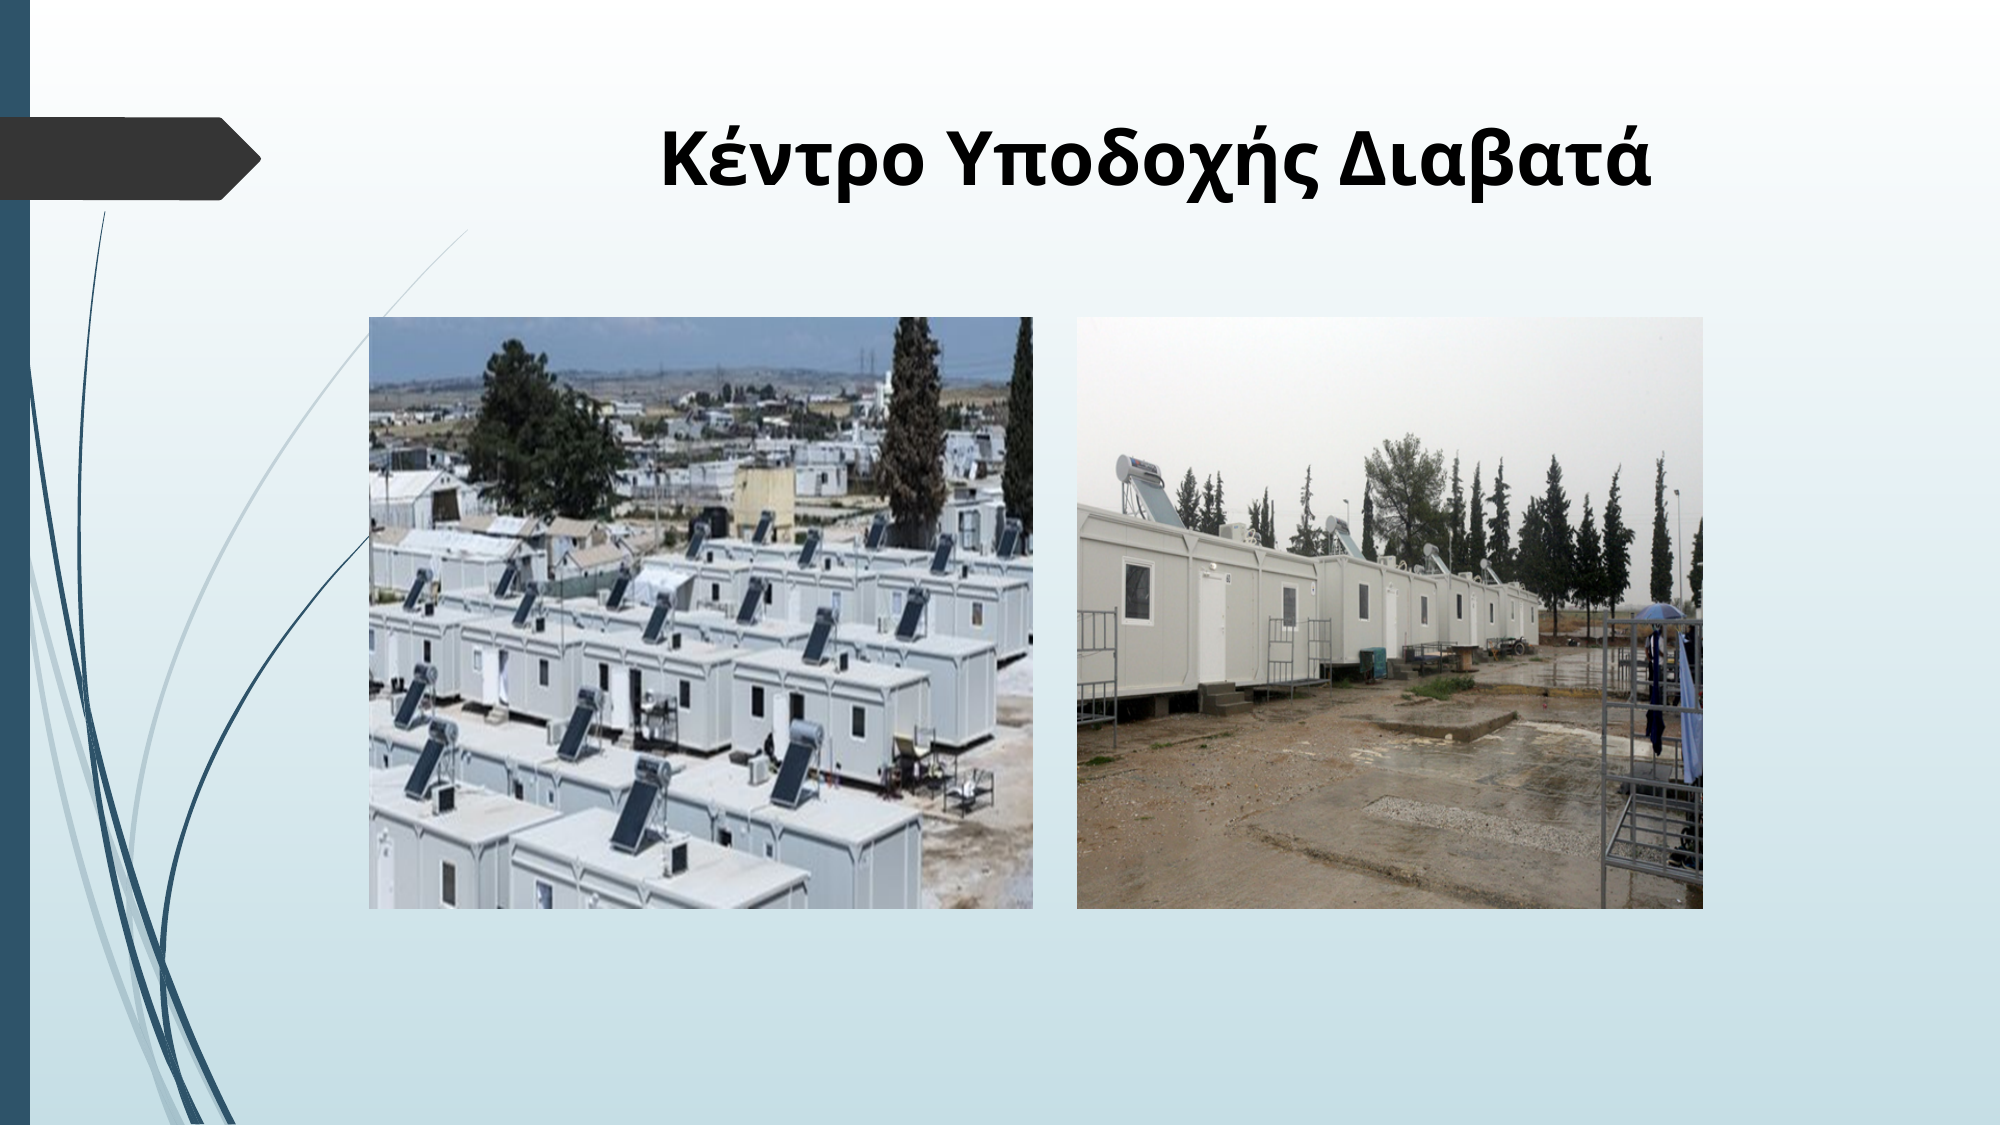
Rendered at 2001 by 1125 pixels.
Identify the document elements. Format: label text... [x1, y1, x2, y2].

picture [369, 317, 1033, 909]
picture [1077, 317, 1703, 909]
title Κέντρο Υποδοχής Διαβατά [425, 102, 1888, 256]
